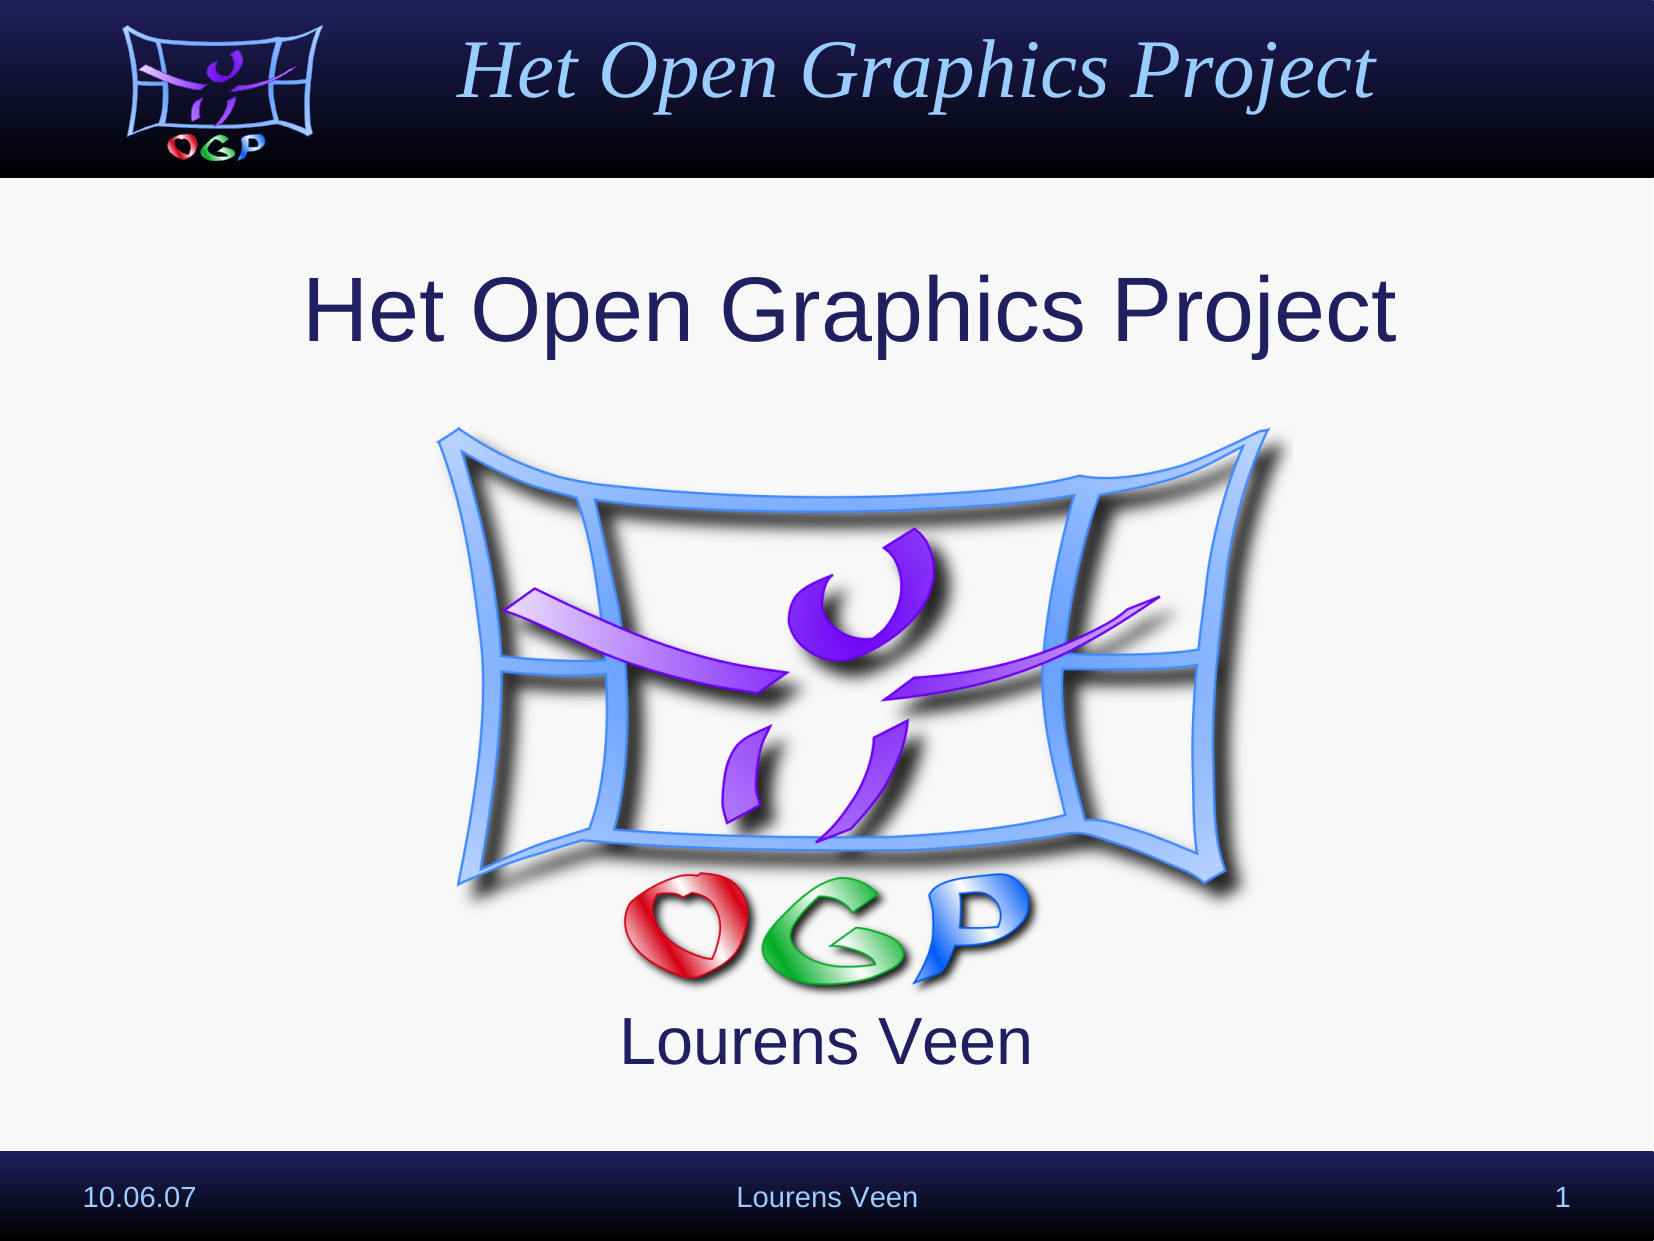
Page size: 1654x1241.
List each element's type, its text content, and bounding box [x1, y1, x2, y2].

subtitle Lourens Veen [82, 974, 1571, 1109]
title Het Open Graphics Project [88, 236, 1577, 385]
picture [413, 420, 1293, 1004]
picture [122, 25, 323, 161]
